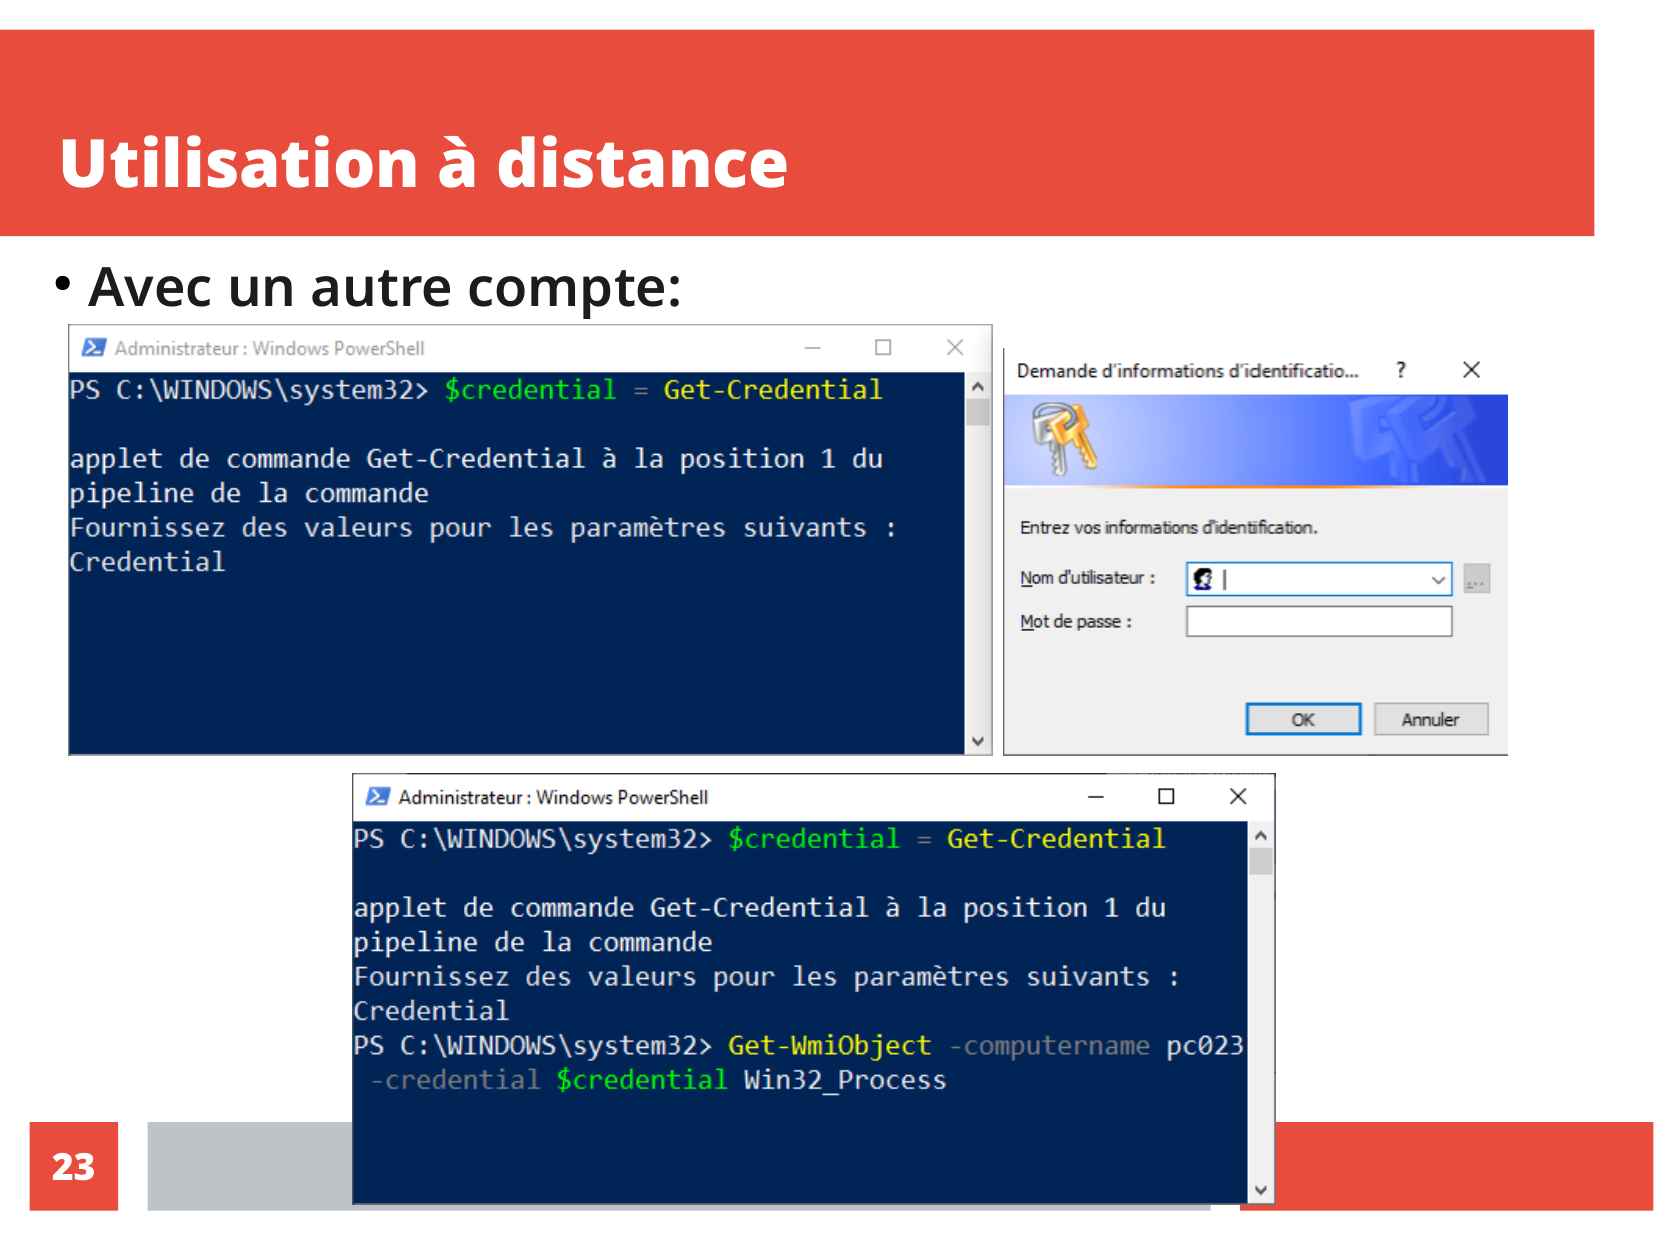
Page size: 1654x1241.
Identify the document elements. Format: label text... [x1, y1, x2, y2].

title Utilisation à distance [59, 59, 1595, 207]
picture [1003, 348, 1508, 756]
list Avec un autre compte: [53, 248, 1560, 331]
picture [68, 324, 993, 756]
picture [352, 773, 1276, 1205]
